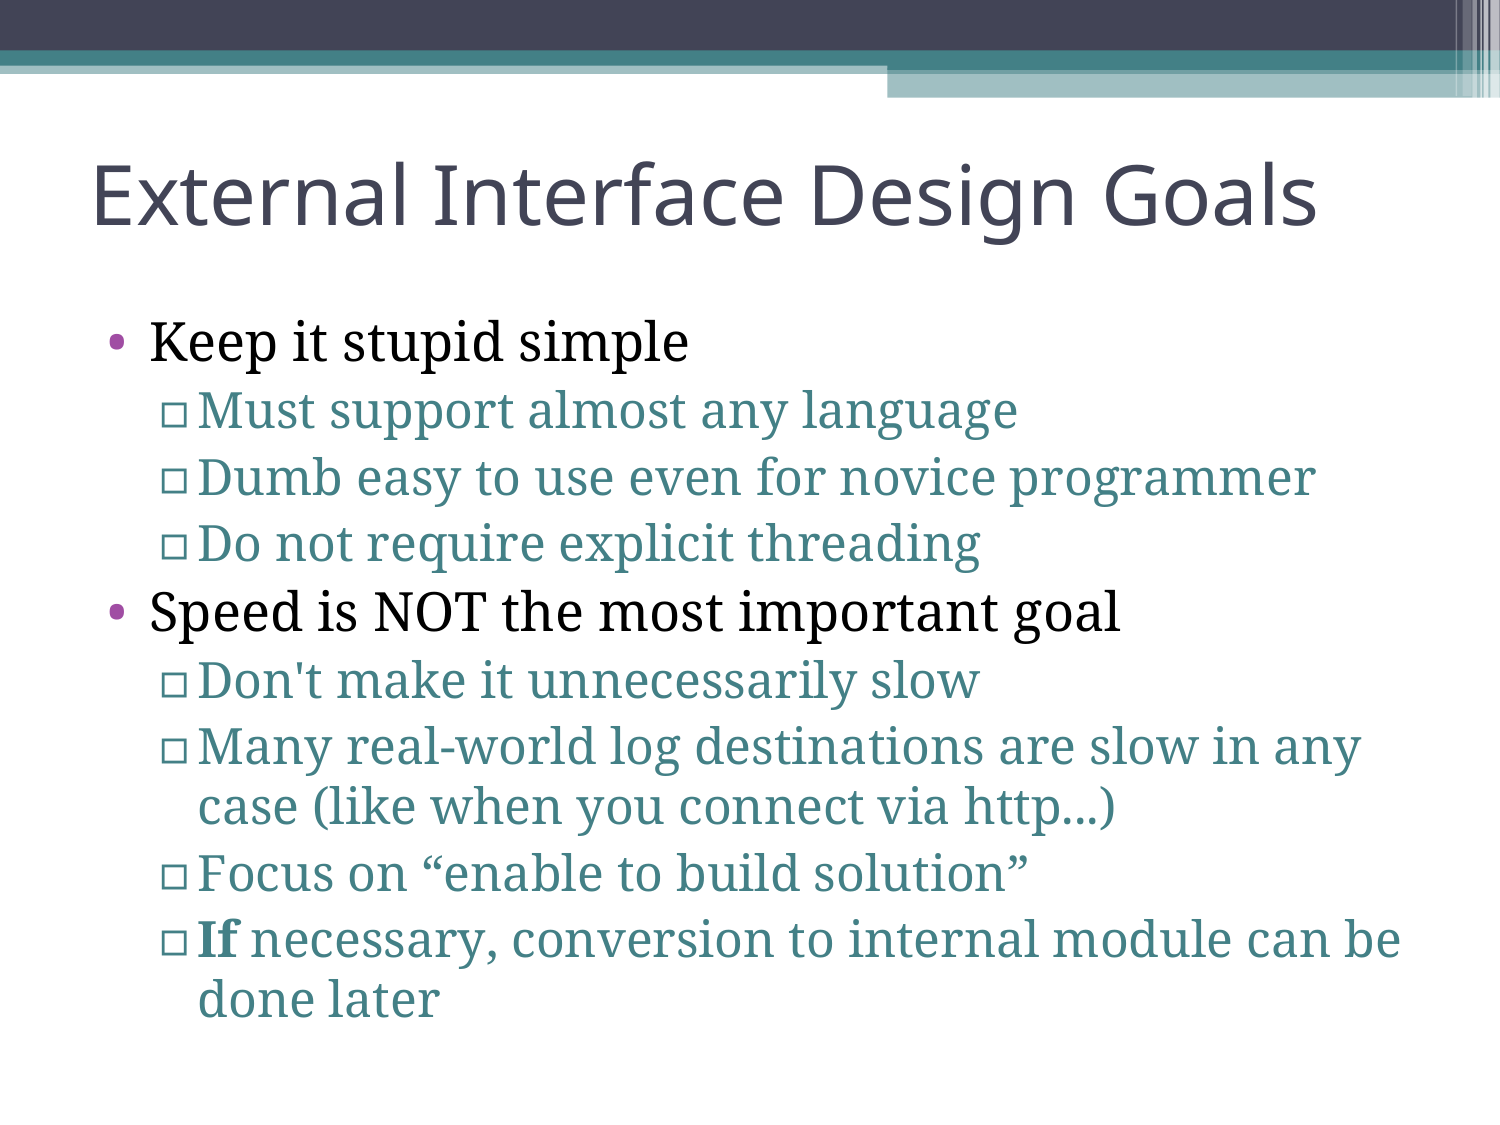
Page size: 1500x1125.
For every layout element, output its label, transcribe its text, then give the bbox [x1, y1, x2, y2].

title External Interface Design Goals [75, 84, 1426, 299]
list Keep it stupid simple Must support almost any language Dumb easy to use even for novice programmer Do not require explicit threading Speed is NOT the most important goal Don't make it unnecessarily slow Many real-world log destinations are slow in any case (like when you connect via http...) Focus on “enable to build solution” If necessary, conversion to internal module can be done later [75, 299, 1426, 1035]
